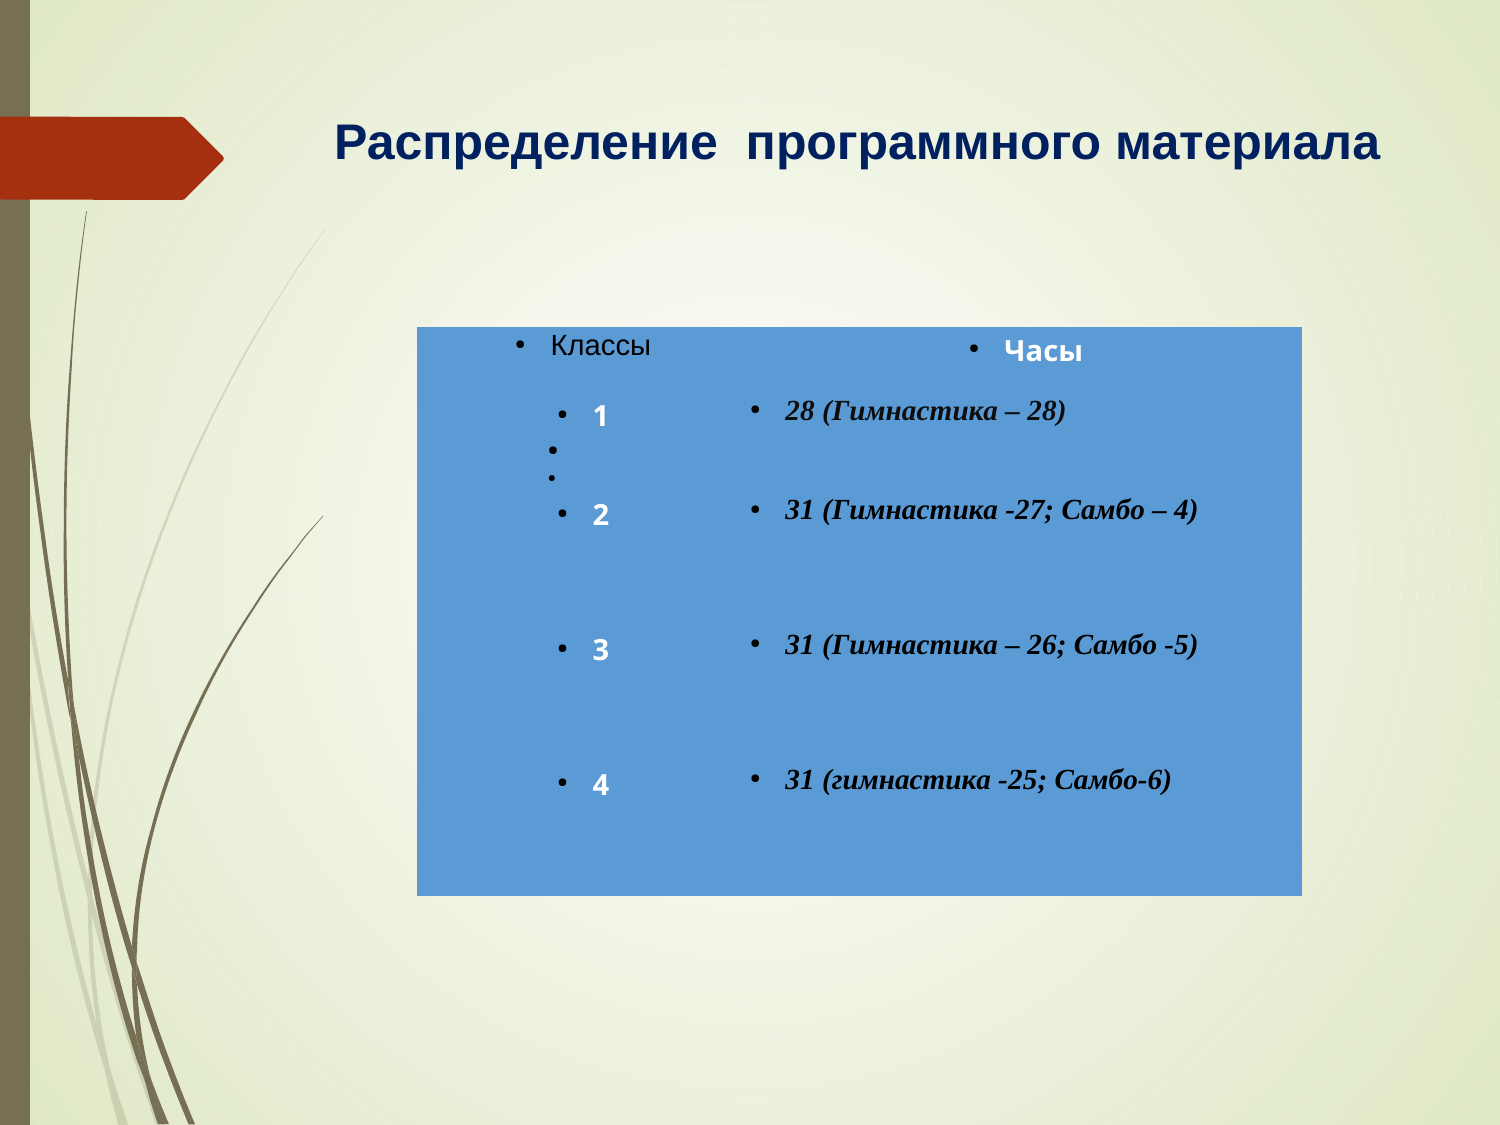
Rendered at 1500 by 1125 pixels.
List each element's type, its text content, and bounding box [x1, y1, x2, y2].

table_header Классы [417, 327, 750, 392]
table_cell 2 [417, 492, 750, 626]
table_header Часы [750, 327, 1302, 392]
title Распределение программного материала [319, 102, 1400, 313]
table_cell 1 [417, 392, 750, 492]
table_cell 31 (Гимнастика -27; Самбо – 4) [750, 492, 1302, 626]
table_cell 4 [417, 761, 750, 896]
table_cell 28 (Гимнастика – 28) [750, 392, 1302, 492]
table_cell 3 [417, 626, 750, 761]
table_cell 31 (гимнастика -25; Самбо-6) [750, 761, 1302, 896]
table_cell 31 (Гимнастика – 26; Самбо -5) [750, 626, 1302, 761]
